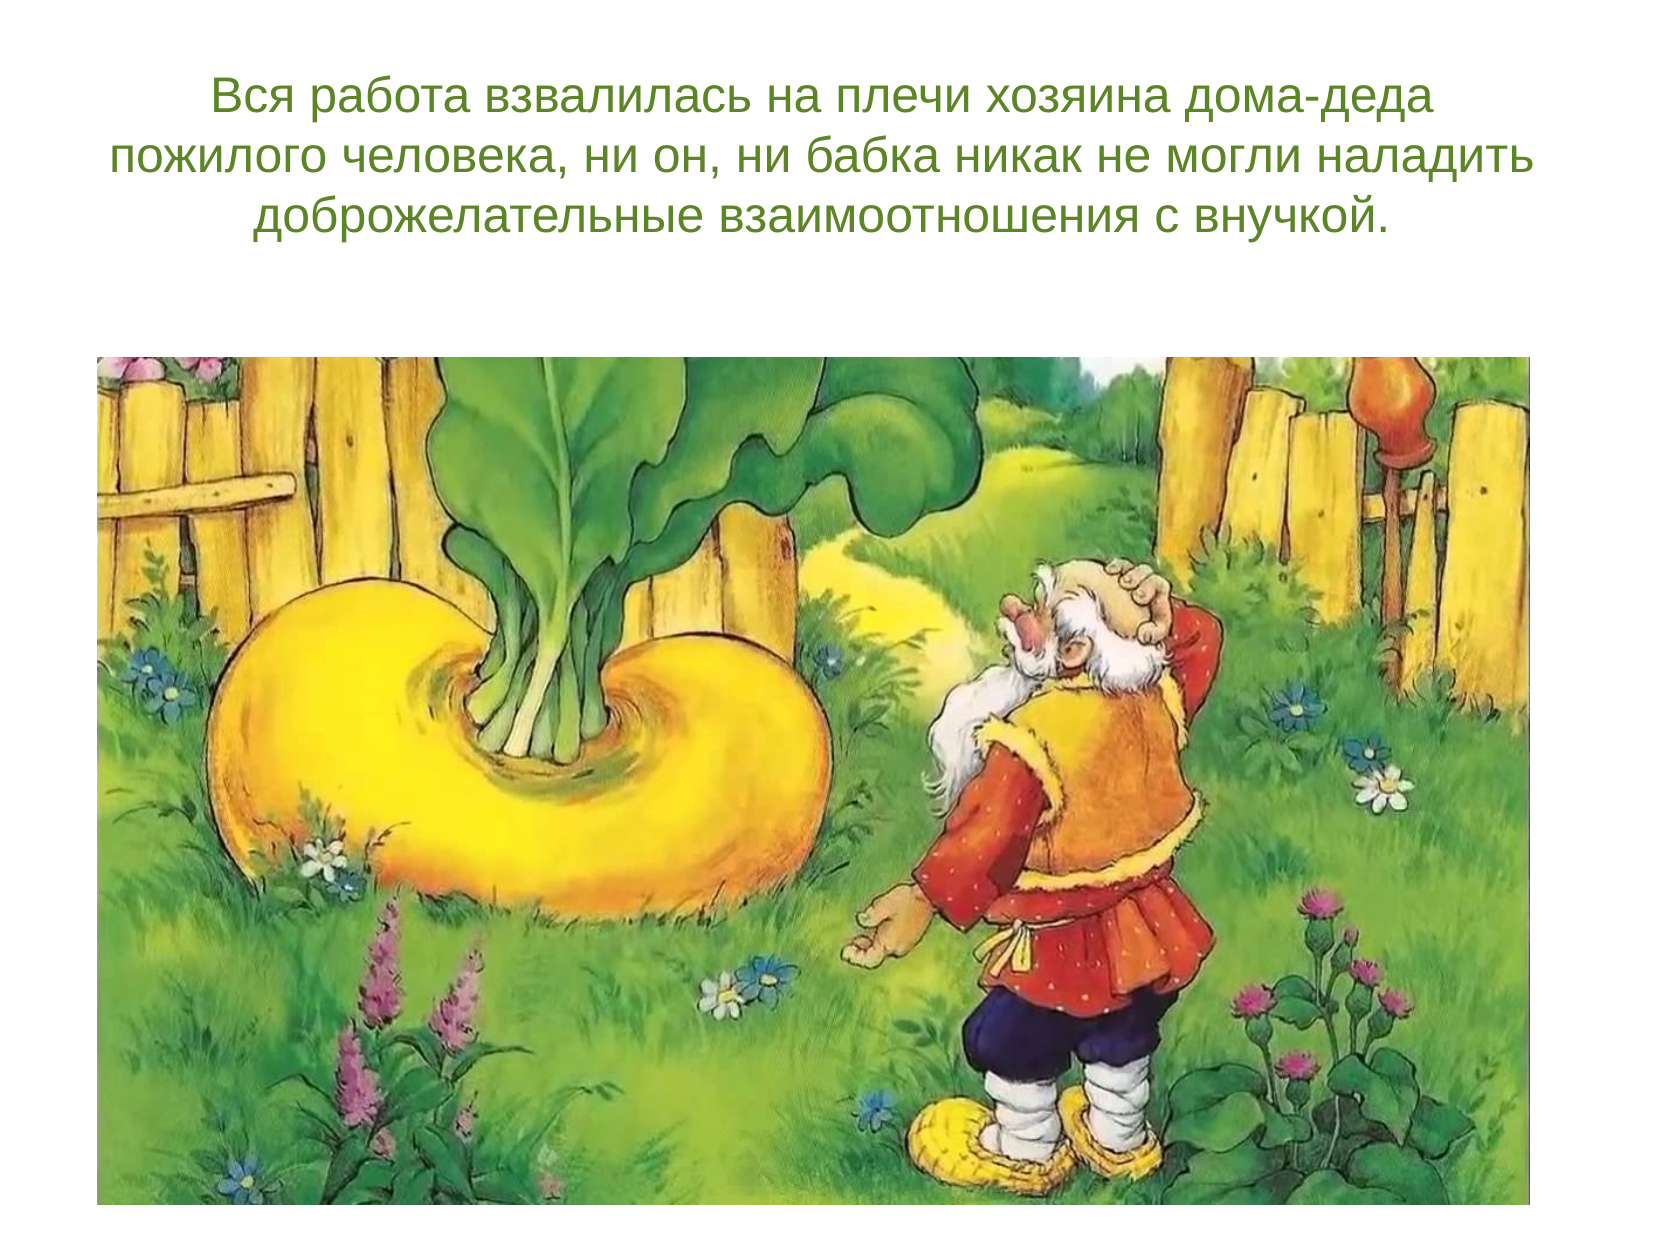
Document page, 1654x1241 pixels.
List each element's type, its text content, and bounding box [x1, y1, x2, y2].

picture [97, 357, 1530, 1205]
title Вся работа взвалилась на плечи хозяина дома-деда пожилого человека, ни он, ни бабка никак не могли наладить доброжелательные взаимоотношения с внучкой. [82, 11, 1562, 294]
